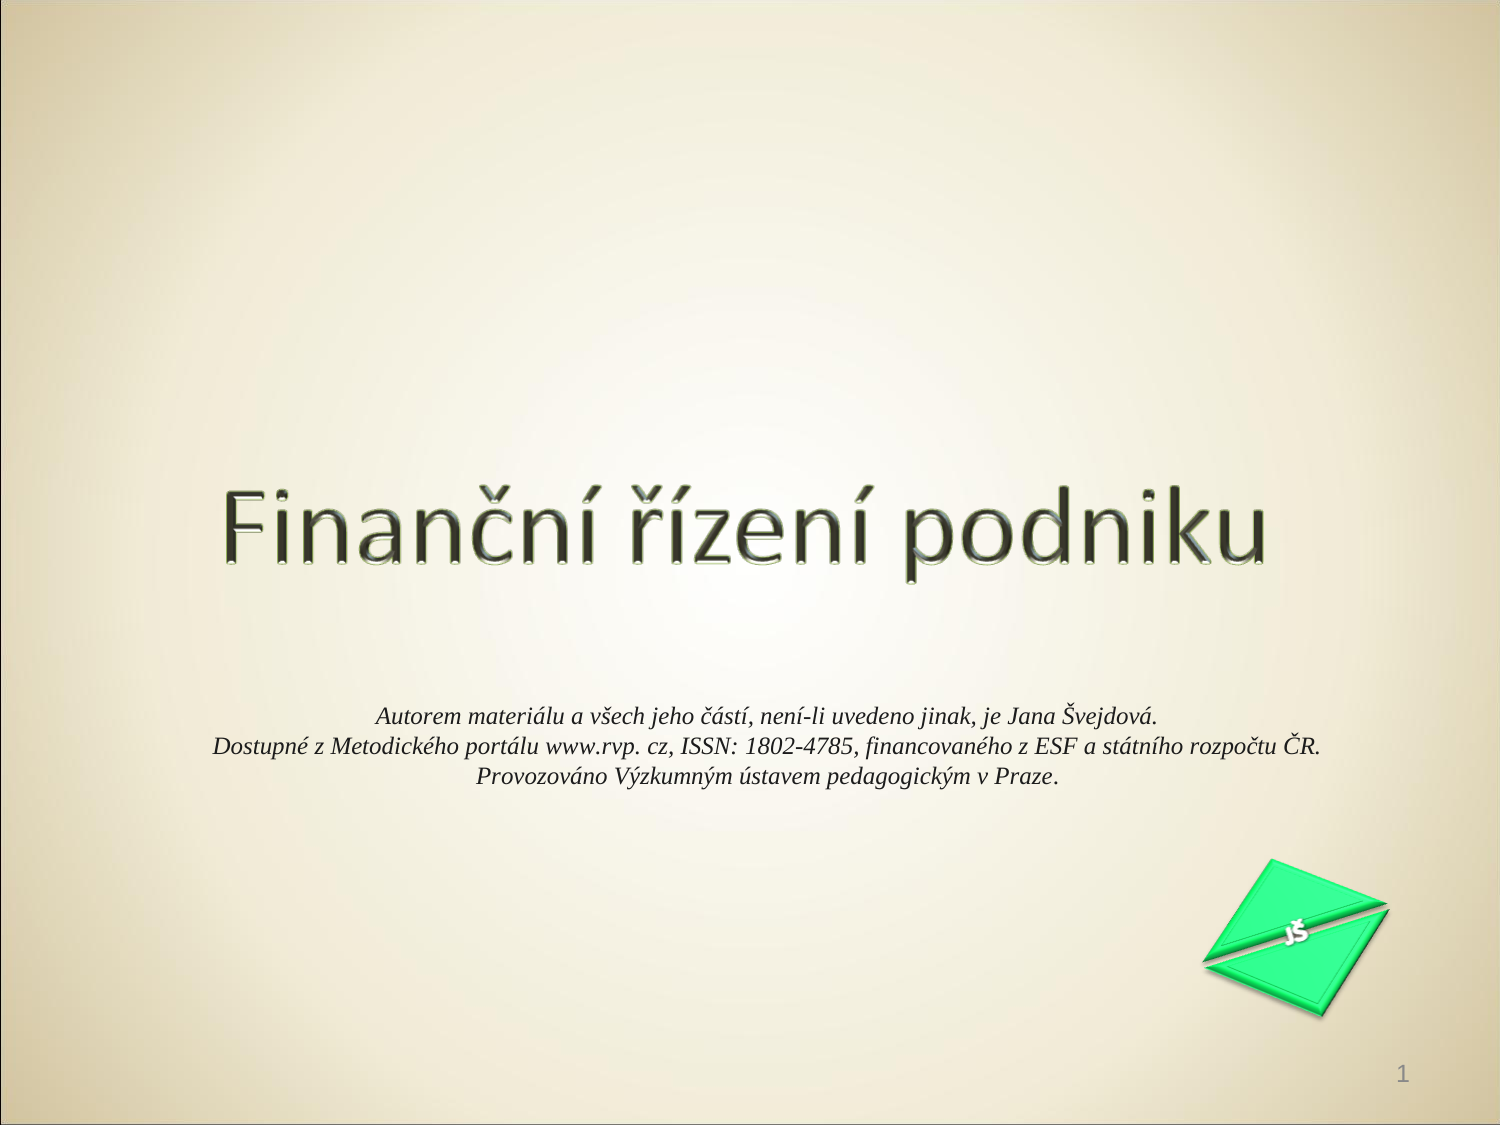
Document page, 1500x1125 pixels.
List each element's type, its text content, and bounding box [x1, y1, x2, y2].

text_box Autorem materiálu a všech jeho částí, není-li uvedeno jinak, je Jana Švejdová. Dostupné z Metodického portálu www.rvp. cz, ISSN: 1802-4785, financovaného z ESF a státního rozpočtu ČR. Provozováno Výzkumným ústavem pedagogickým v Praze. [88, 692, 1447, 866]
text_box [147, 420, 1341, 603]
text_box <číslo> [1074, 1042, 1426, 1103]
picture [0, 0, 1500, 1125]
